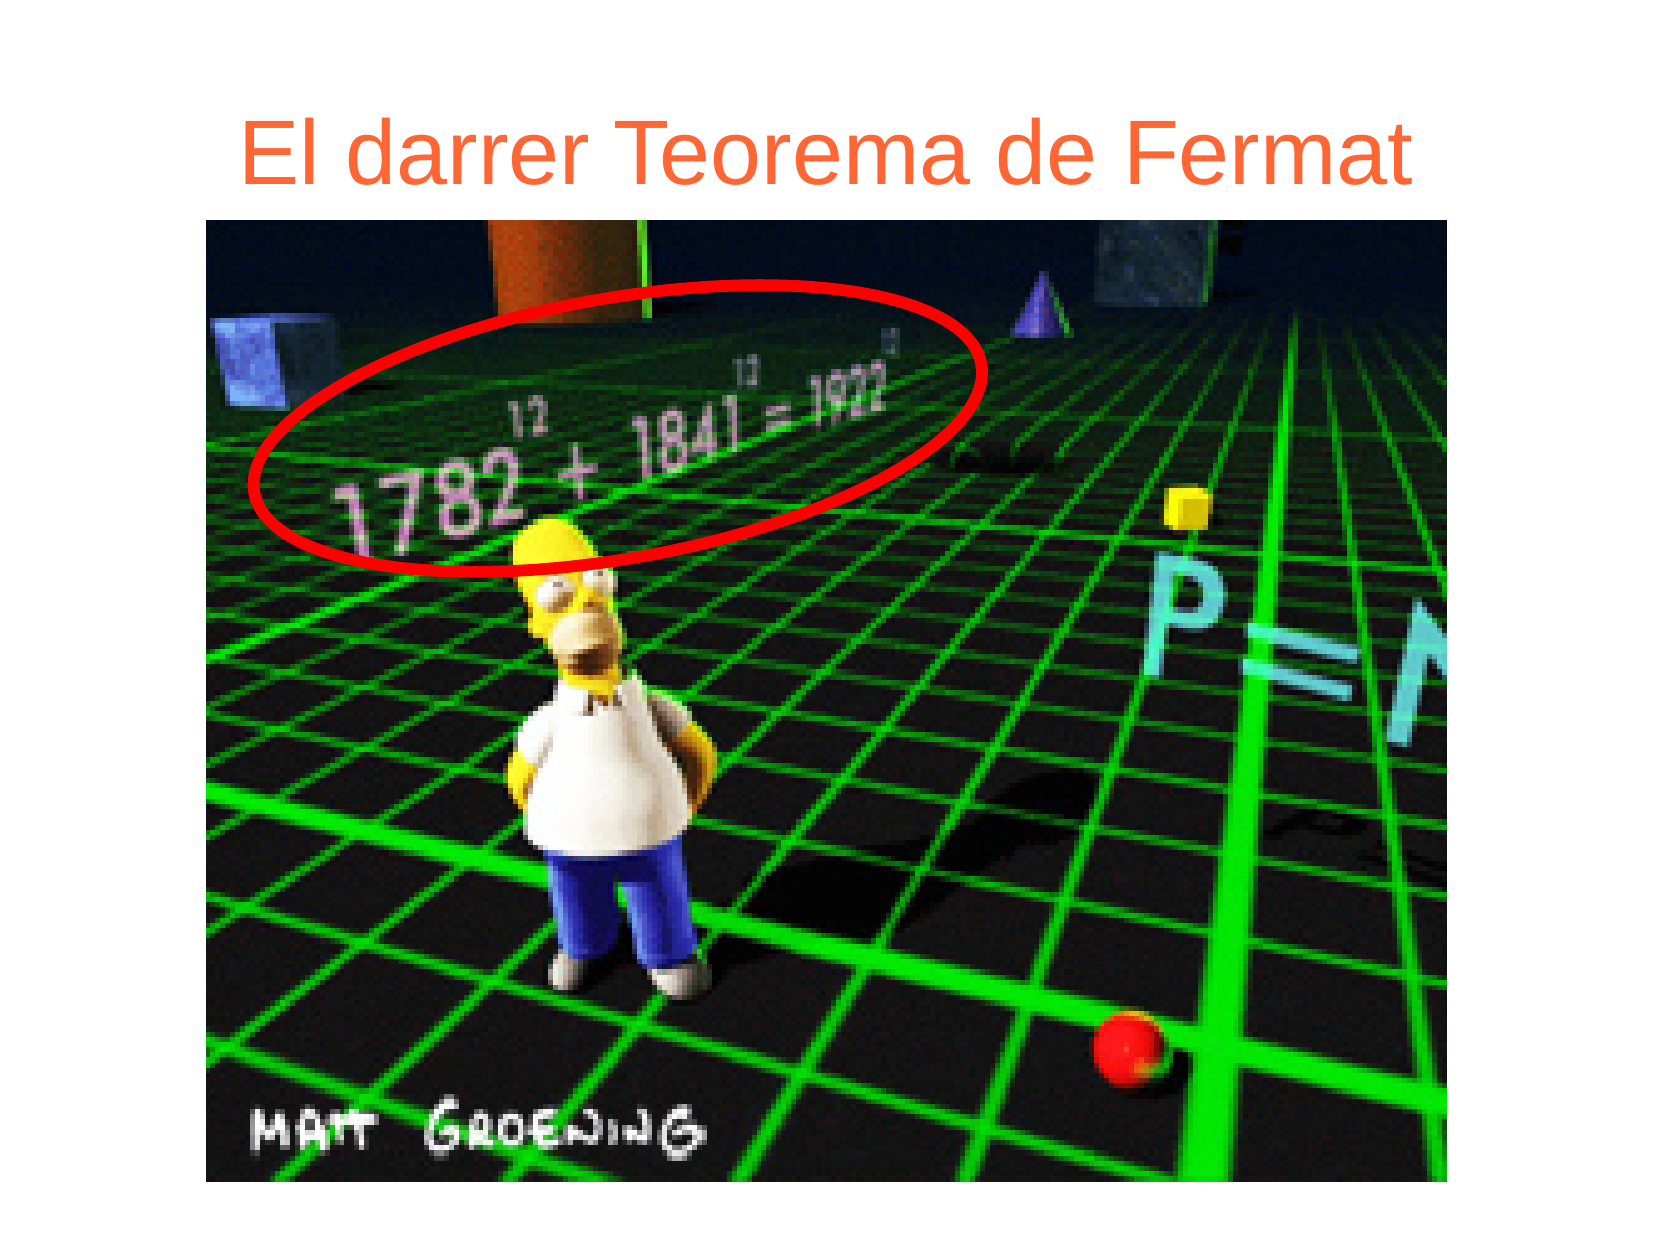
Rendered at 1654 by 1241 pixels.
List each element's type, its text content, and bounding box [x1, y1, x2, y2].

picture [206, 220, 1447, 1182]
title El darrer Teorema de Fermat [82, 49, 1571, 257]
